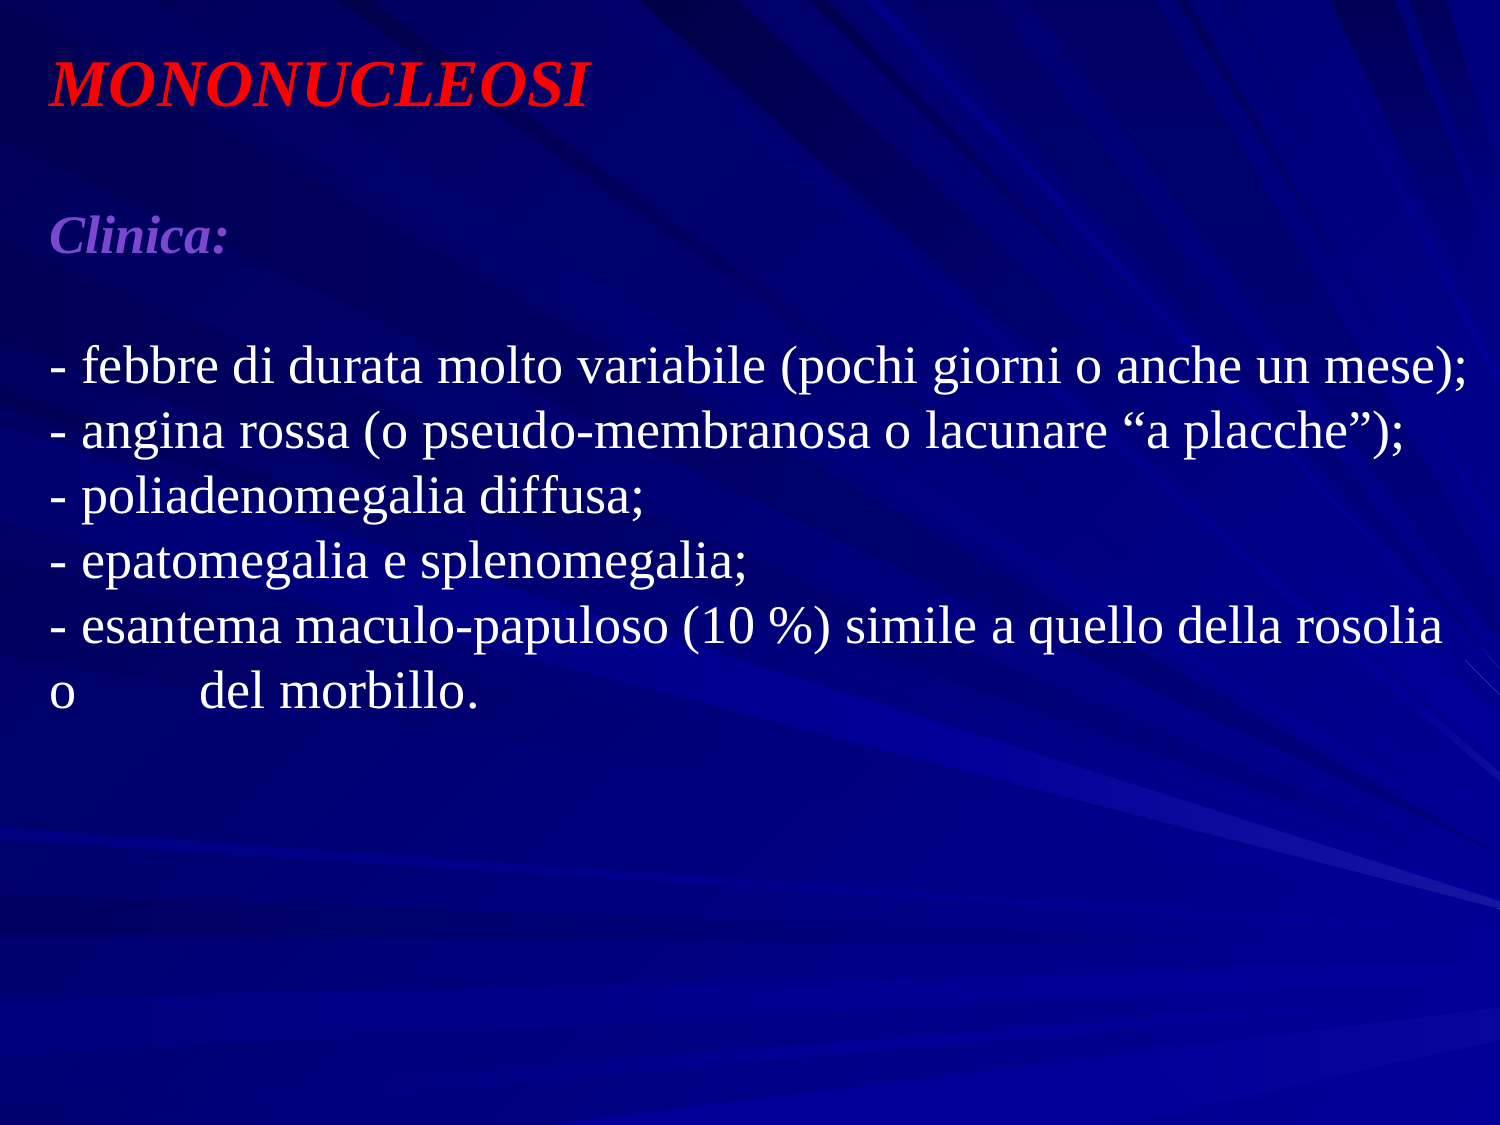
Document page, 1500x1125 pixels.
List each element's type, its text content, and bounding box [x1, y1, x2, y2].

text_box MONONUCLEOSI Clinica: - febbre di durata molto variabile (pochi giorni o anche un mese); - angina rossa (o pseudo-membranosa o lacunare “a placche”); - poliadenomegalia diffusa; - epatomegalia e splenomegalia; - esantema maculo-papuloso (10 %) simile a quello della rosolia o del morbillo. [34, 31, 1500, 912]
